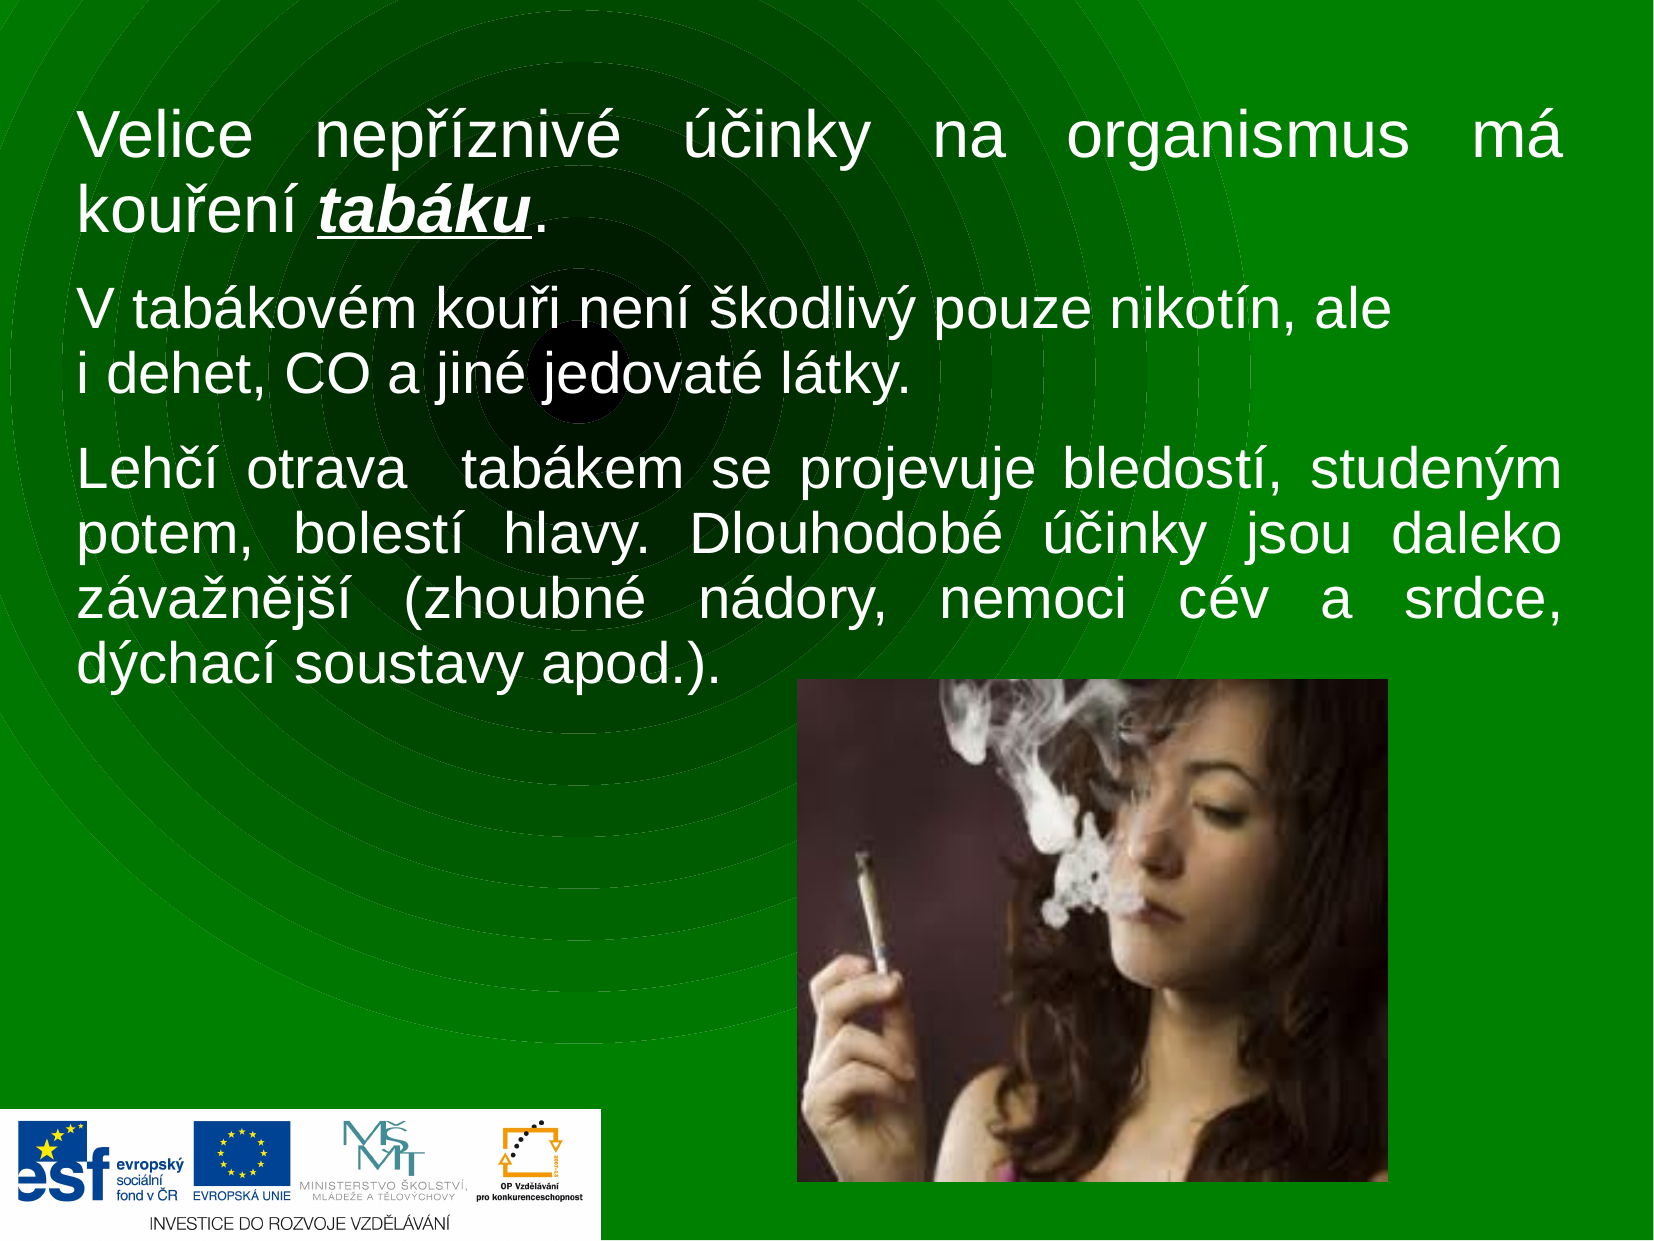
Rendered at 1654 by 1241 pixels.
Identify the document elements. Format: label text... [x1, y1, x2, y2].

list Velice nepříznivé účinky na organismus má kouření tabáku. V tabákovém kouři není škodlivý pouze nikotín, ale i dehet, CO a jiné jedovaté látky. Lehčí otrava tabákem se projevuje bledostí, studeným potem, bolestí hlavy. Dlouhodobé účinky jsou daleko závažnější (zhoubné nádory, nemoci cév a srdce, dýchací soustavy apod.). [76, 96, 1565, 916]
picture [0, 1109, 601, 1241]
picture [797, 679, 1388, 1182]
